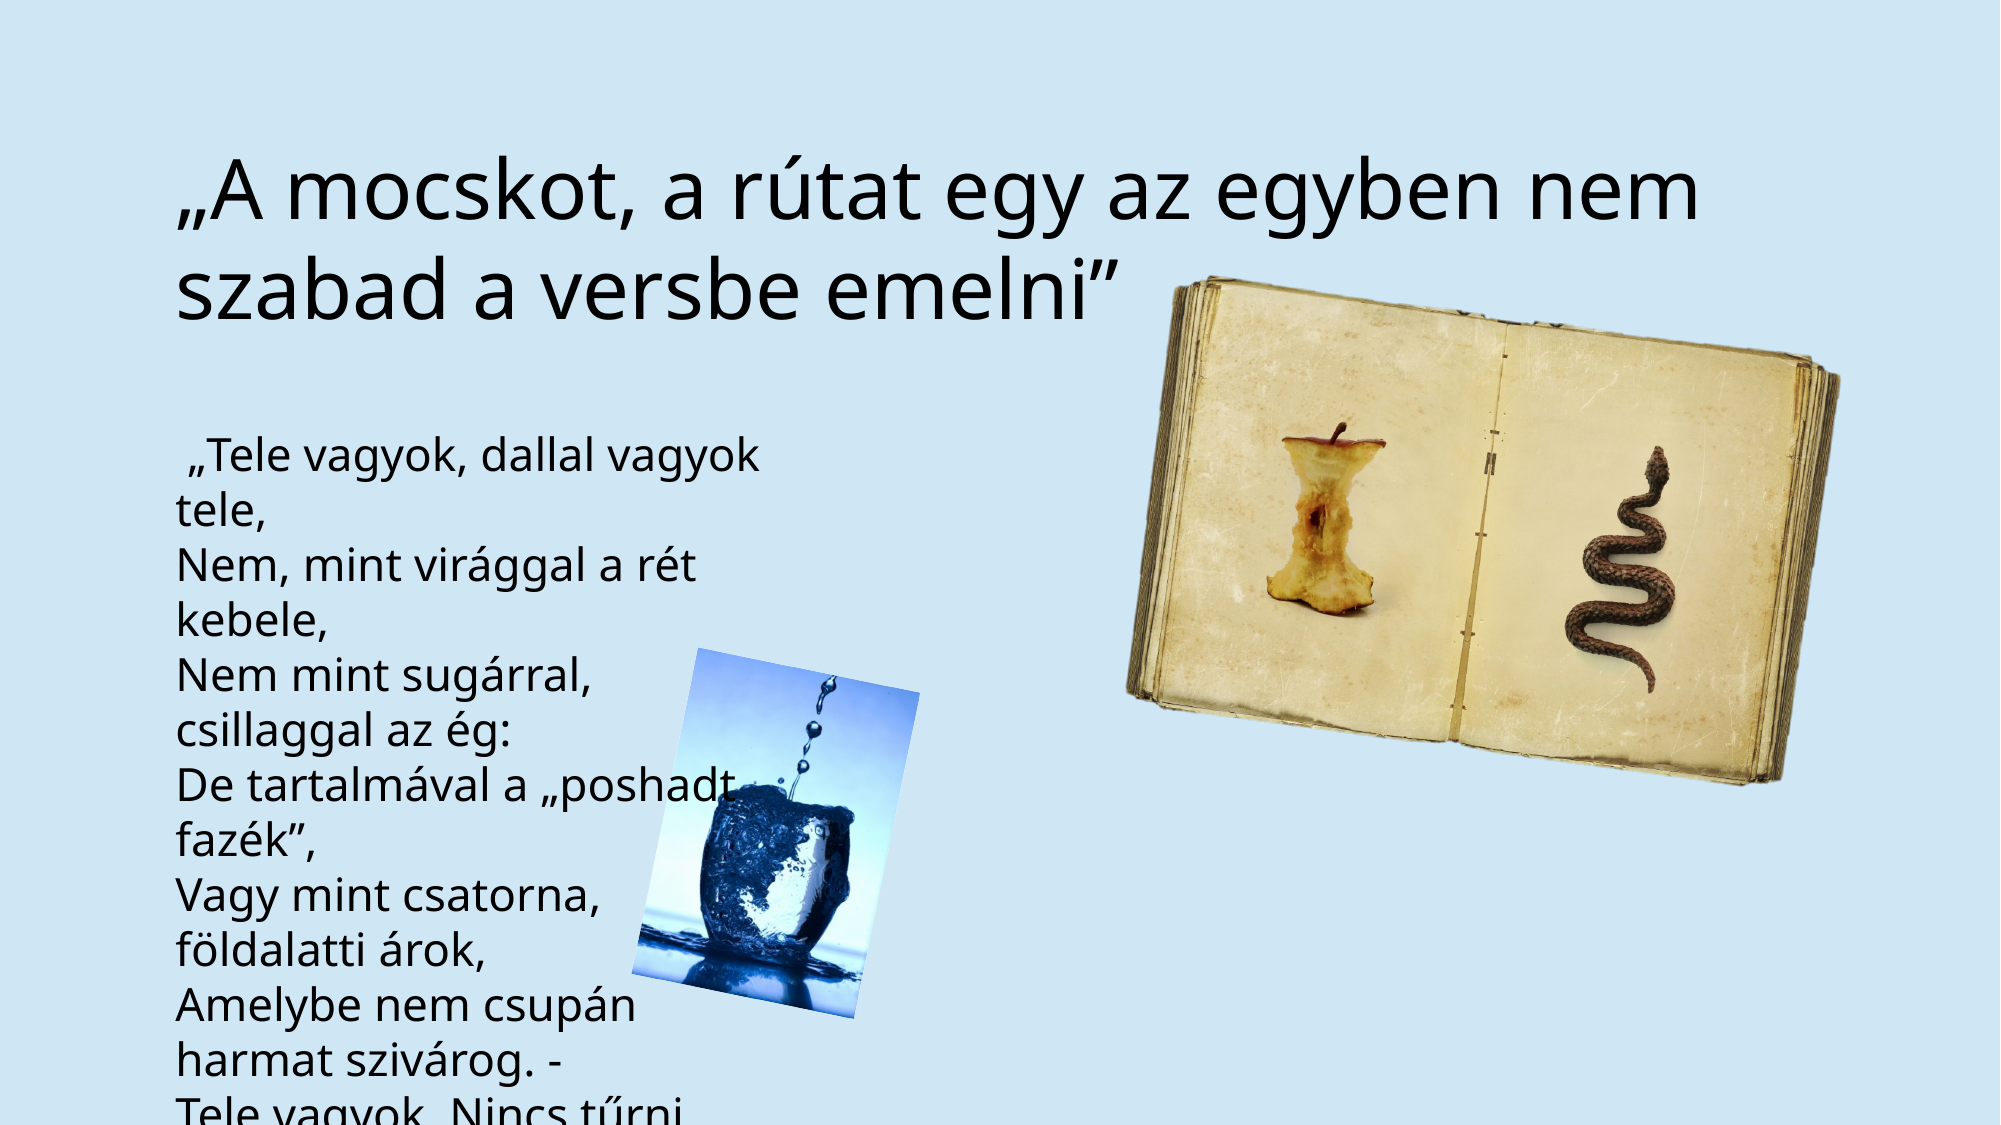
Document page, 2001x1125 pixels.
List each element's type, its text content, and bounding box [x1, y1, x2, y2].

text_box „A mocskot, a rútat egy az egyben nem szabad a versbe emelni” [160, 128, 1746, 344]
picture [1082, 245, 1881, 817]
picture [805, 669, 920, 1019]
text_box „Tele vagyok, dallal vagyok tele, Nem, mint virággal a rét kebele, Nem mint sugárral, csillaggal az ég: De tartalmával a „poshadt fazék”, Vagy mint csatorna, földalatti árok, Amelybe nem csupán harmat szivárog. - Tele vagyok. Nincs tűrni mód tovább: Feszít a kóranyag, a zagyva táp. „ [160, 418, 805, 1125]
